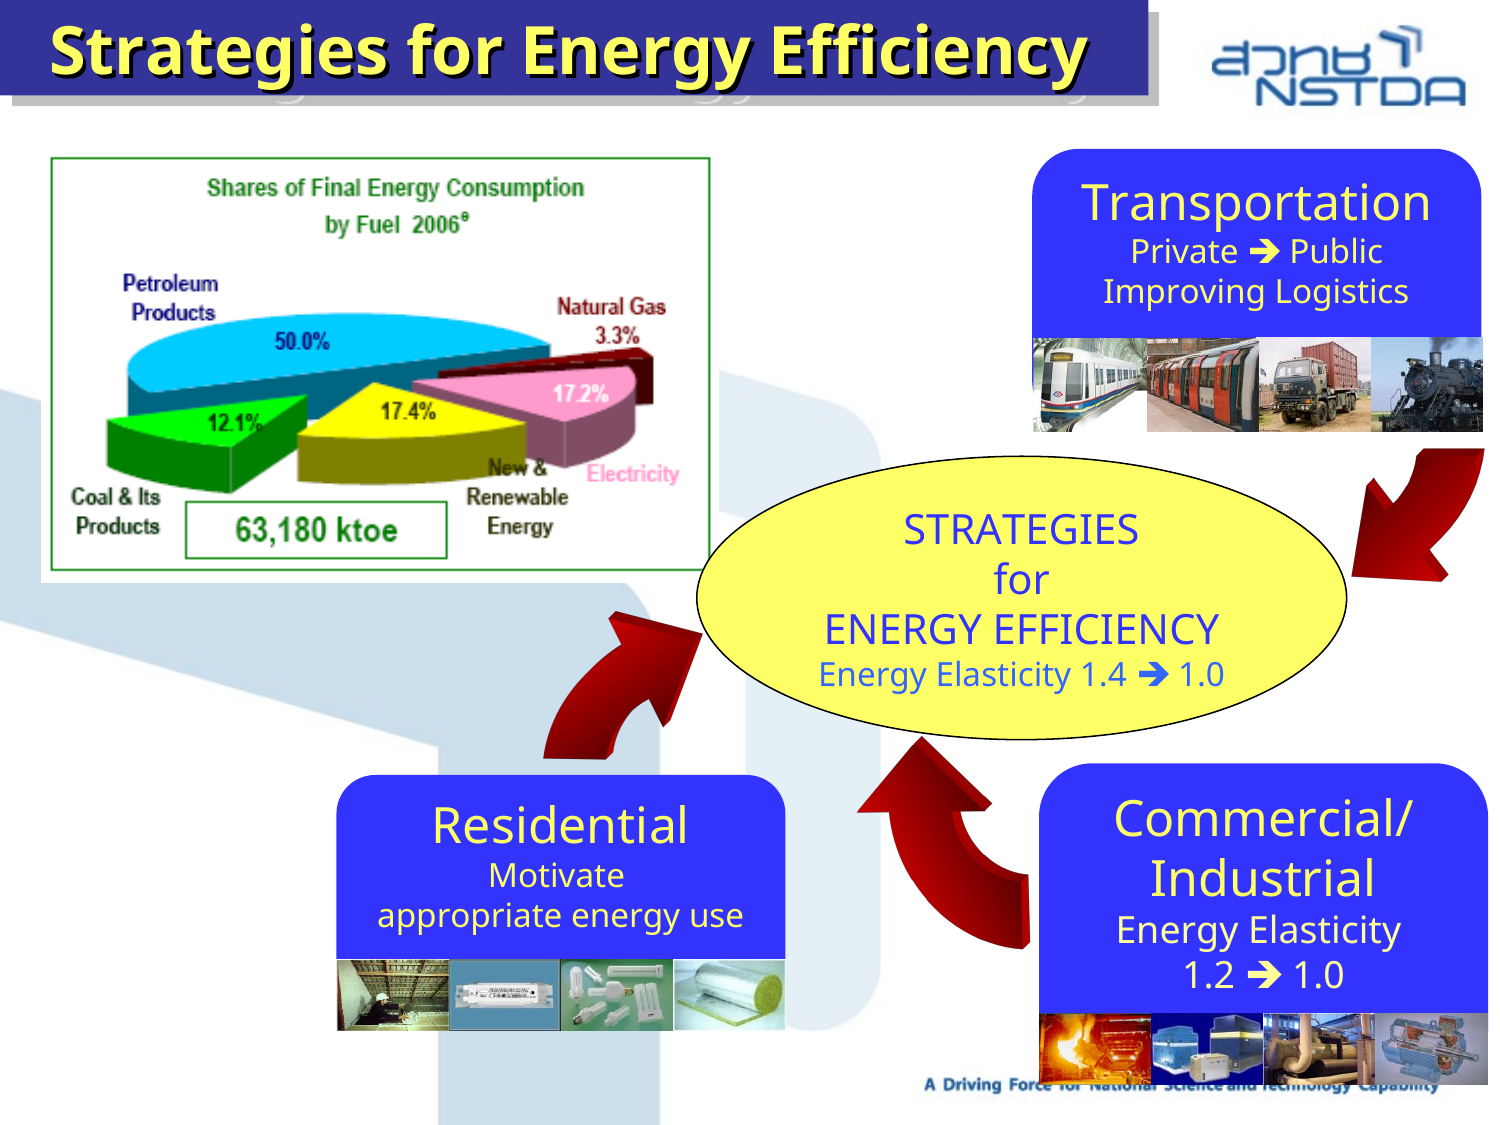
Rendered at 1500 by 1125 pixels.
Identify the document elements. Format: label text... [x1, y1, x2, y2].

text_box Residential Motivate appropriate energy use [336, 774, 786, 959]
text_box [1352, 457, 1476, 581]
text_box [859, 745, 1022, 949]
text_box Commercial/ Industrial Energy Elasticity 1.2  1.0 [1039, 763, 1489, 1032]
text_box Transportation Private  Public Improving Logistics [1032, 148, 1482, 390]
text_box Strategies for Energy Efficiency [0, 0, 1149, 96]
text_box [544, 620, 694, 759]
text_box STRATEGIES for ENERGY EFFICIENCY Energy Elasticity 1.4  1.0 [696, 456, 1347, 740]
picture [0, 0, 1500, 1125]
